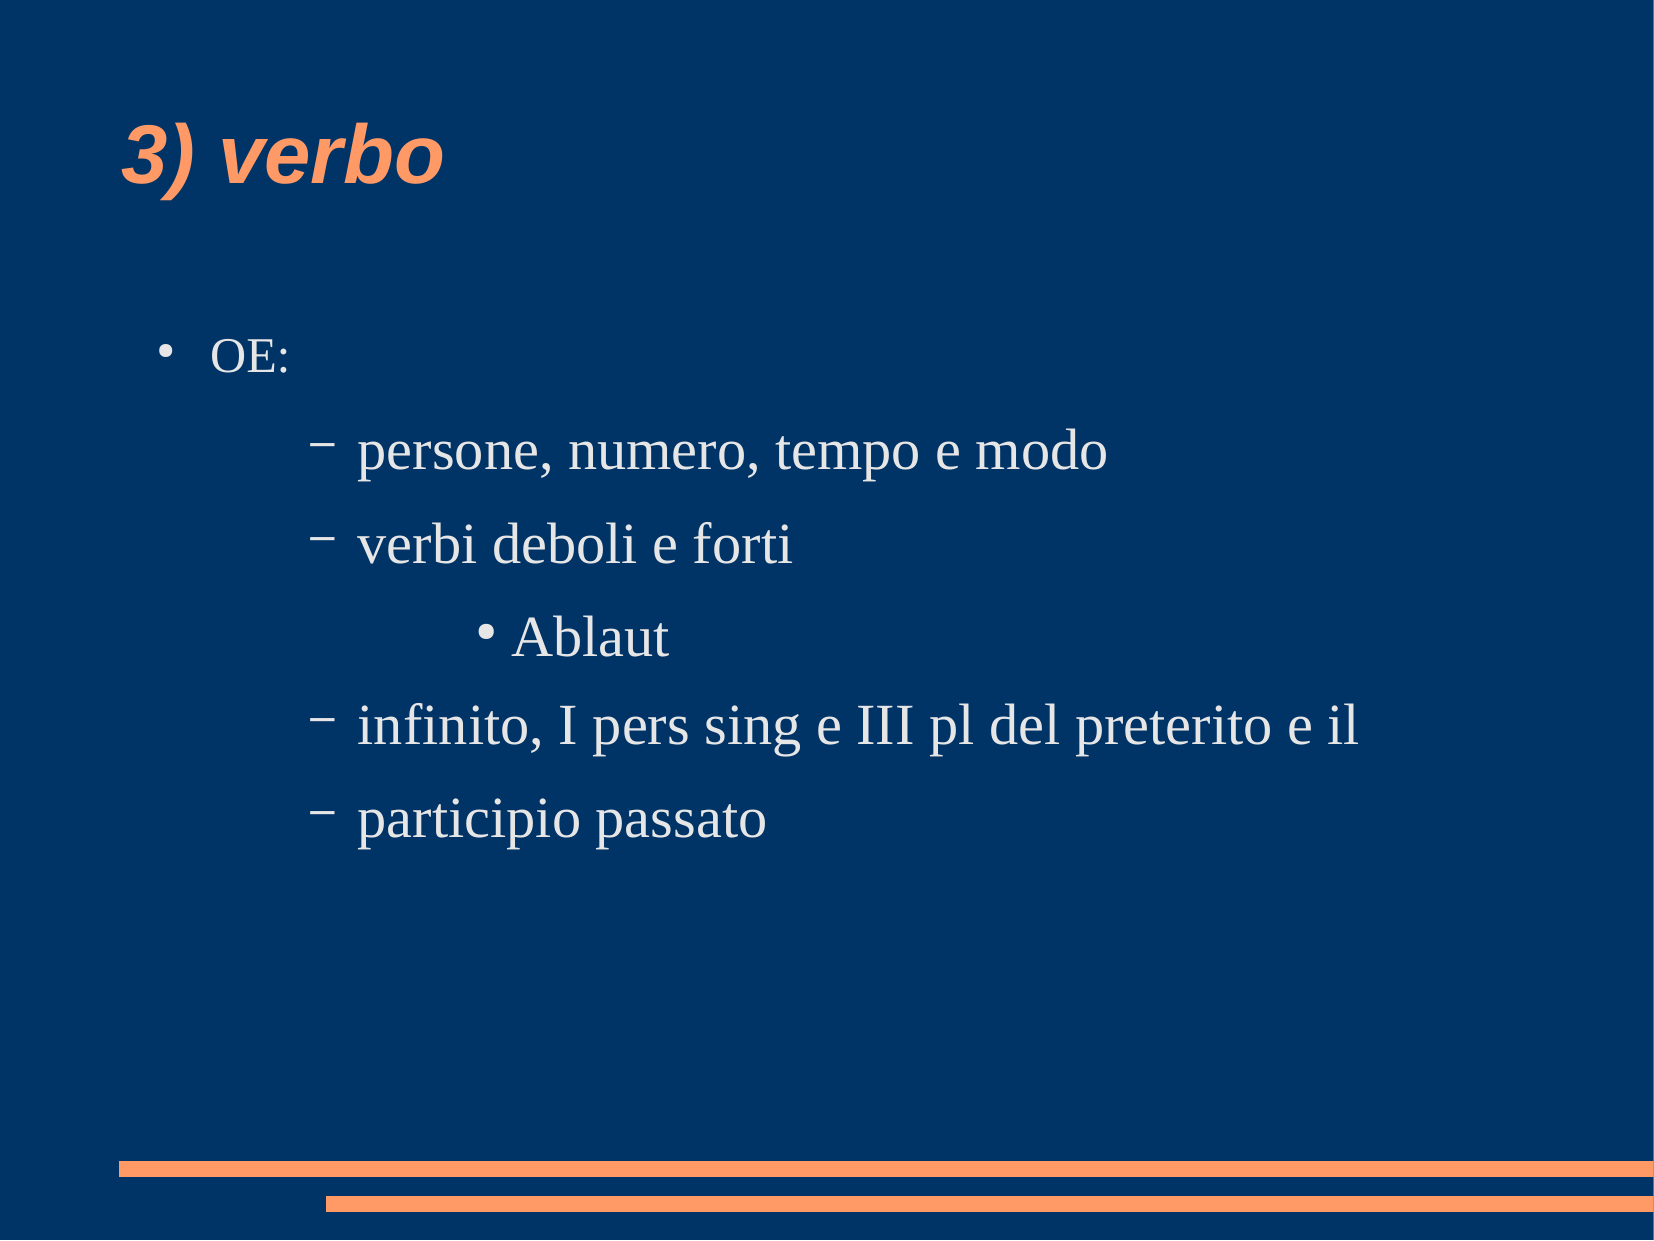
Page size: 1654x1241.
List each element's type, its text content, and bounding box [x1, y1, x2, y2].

title 3) verbo [121, 53, 1534, 246]
list OE: persone, numero, tempo e modo verbi deboli e forti Ablaut infinito, I pers sing e III pl del preterito e il participio passato [121, 322, 1561, 1126]
